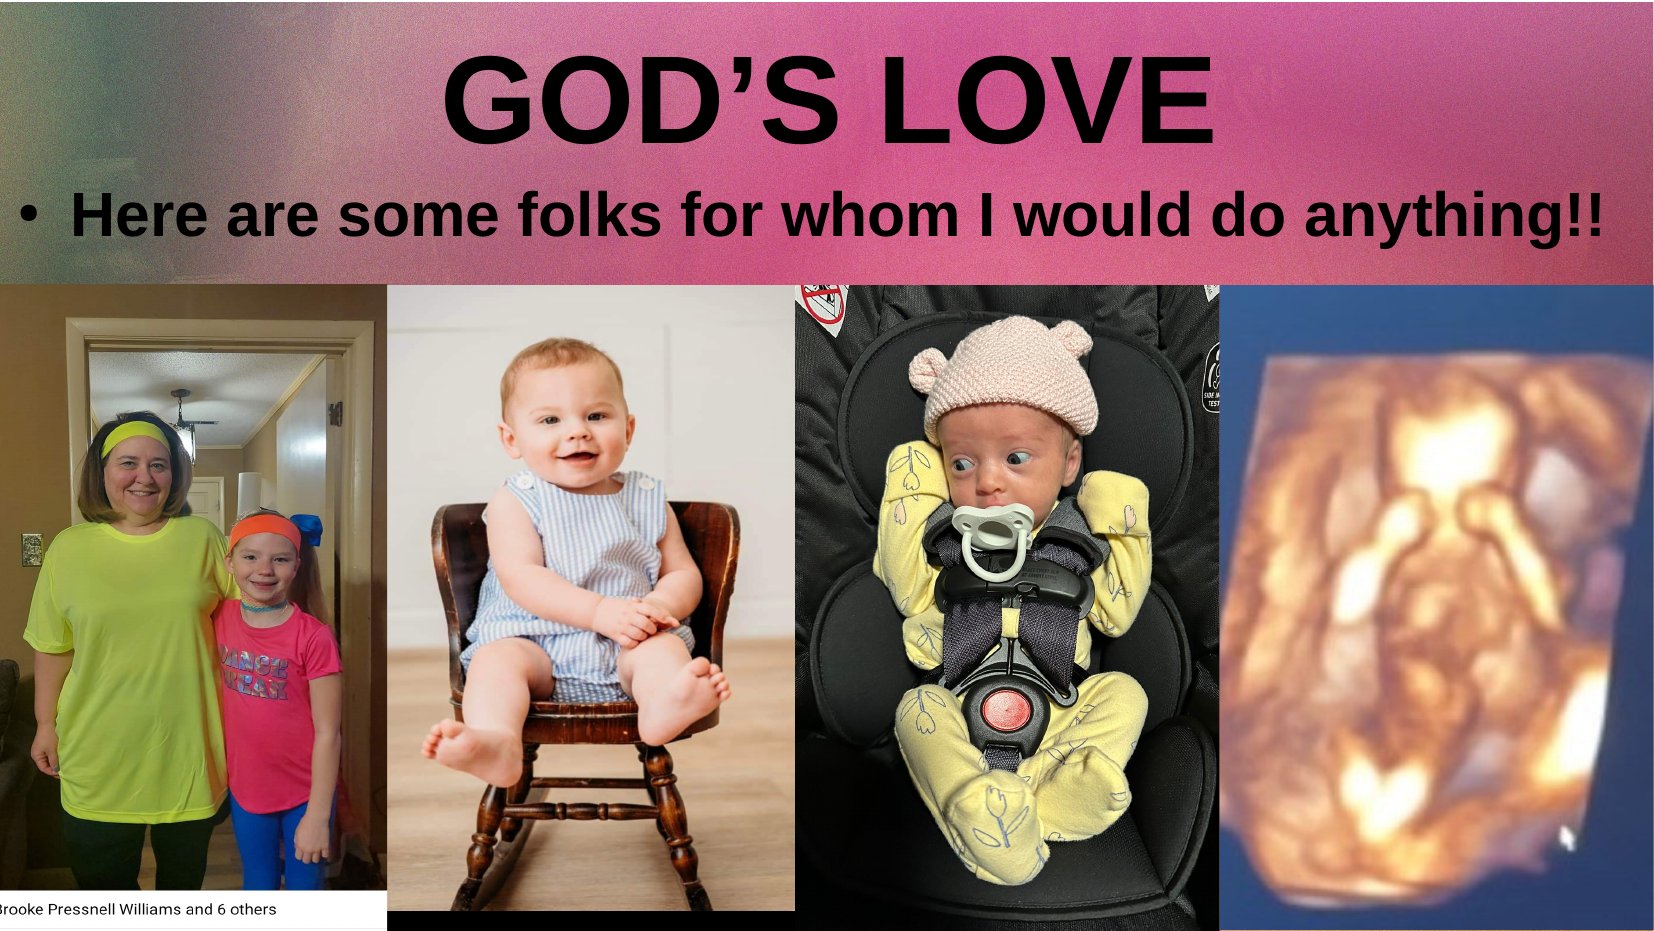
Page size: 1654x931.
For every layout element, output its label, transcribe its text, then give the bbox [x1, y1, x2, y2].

list Here are some folks for whom I would do anything!! [0, 180, 1654, 285]
picture [0, 2, 1654, 180]
title GOD’S LOVE [85, 9, 1574, 180]
picture [0, 284, 1654, 931]
